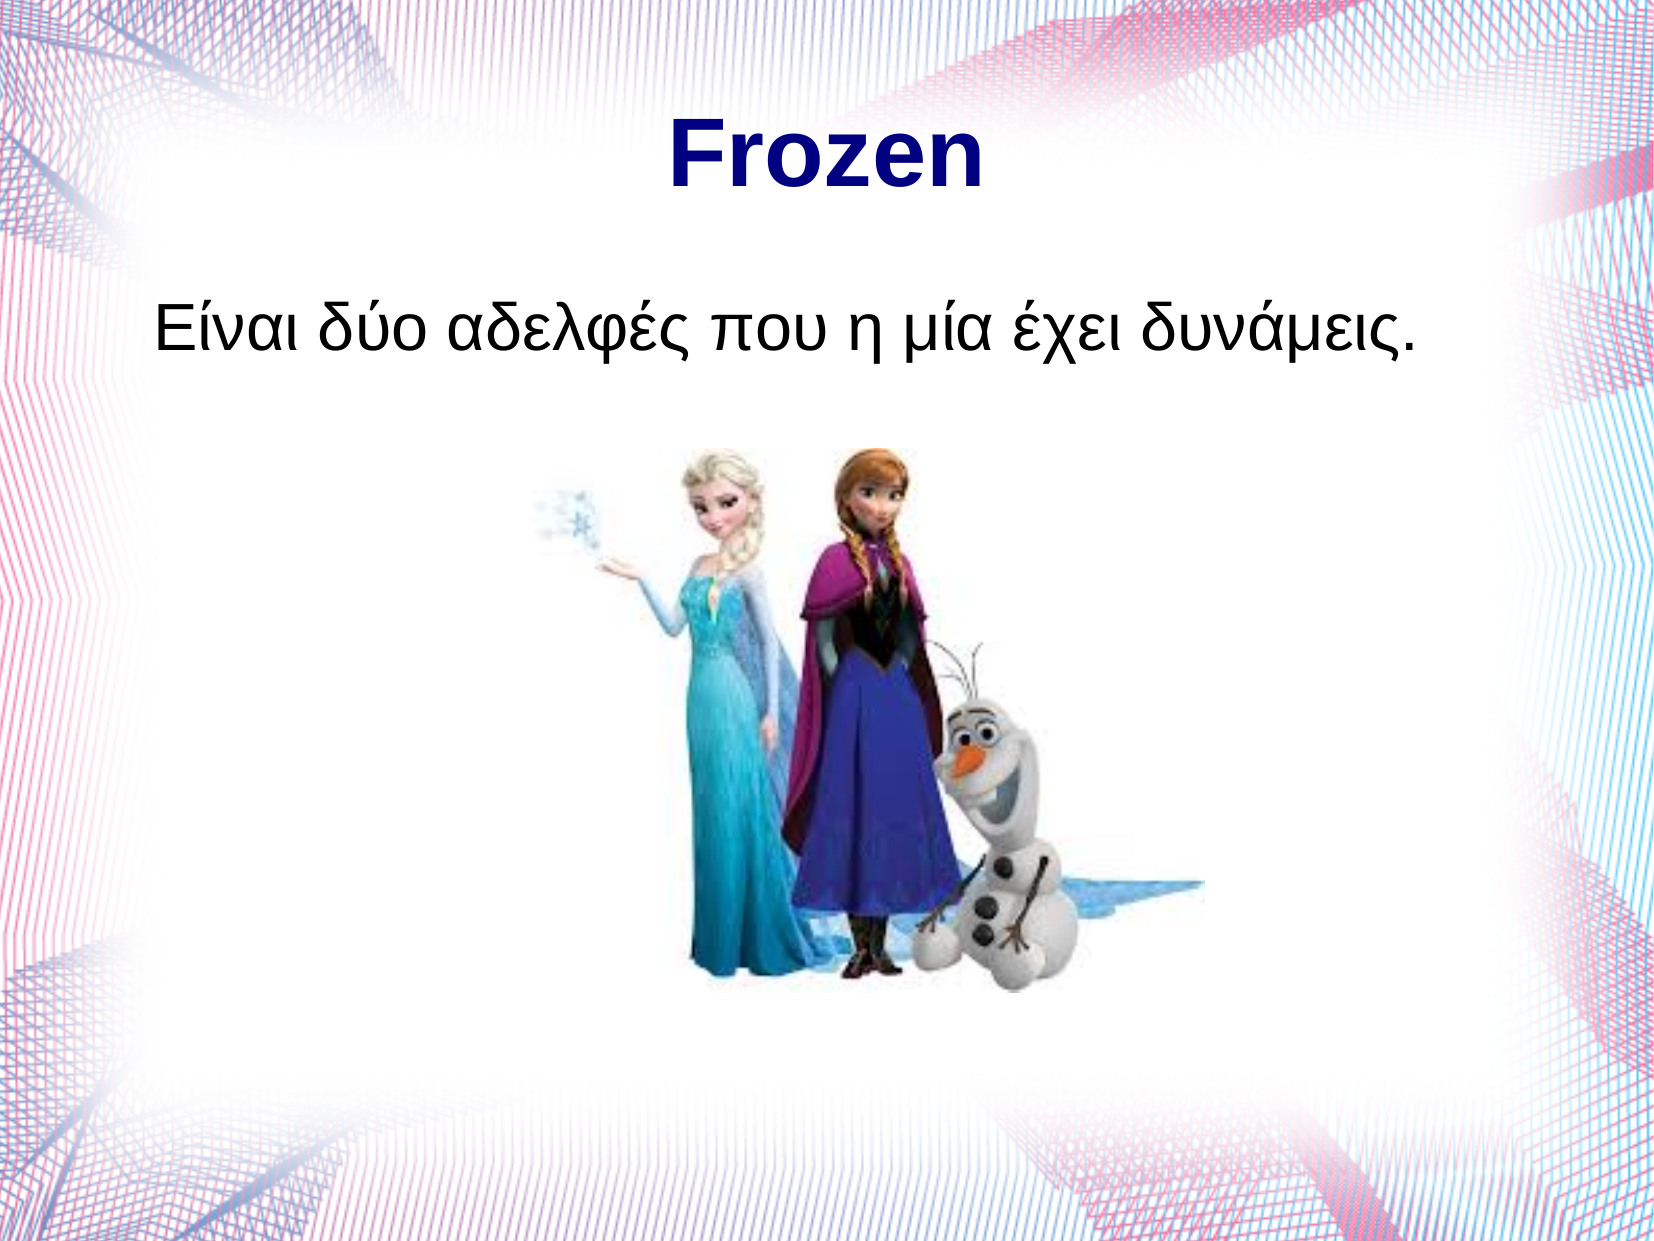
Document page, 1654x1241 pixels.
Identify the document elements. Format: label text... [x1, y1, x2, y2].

title Frozen [82, 49, 1571, 257]
list Eίναι δύο αδελφές που η μία έχει δυνάμεις. [82, 290, 1571, 1109]
picture [0, 0, 1654, 1241]
